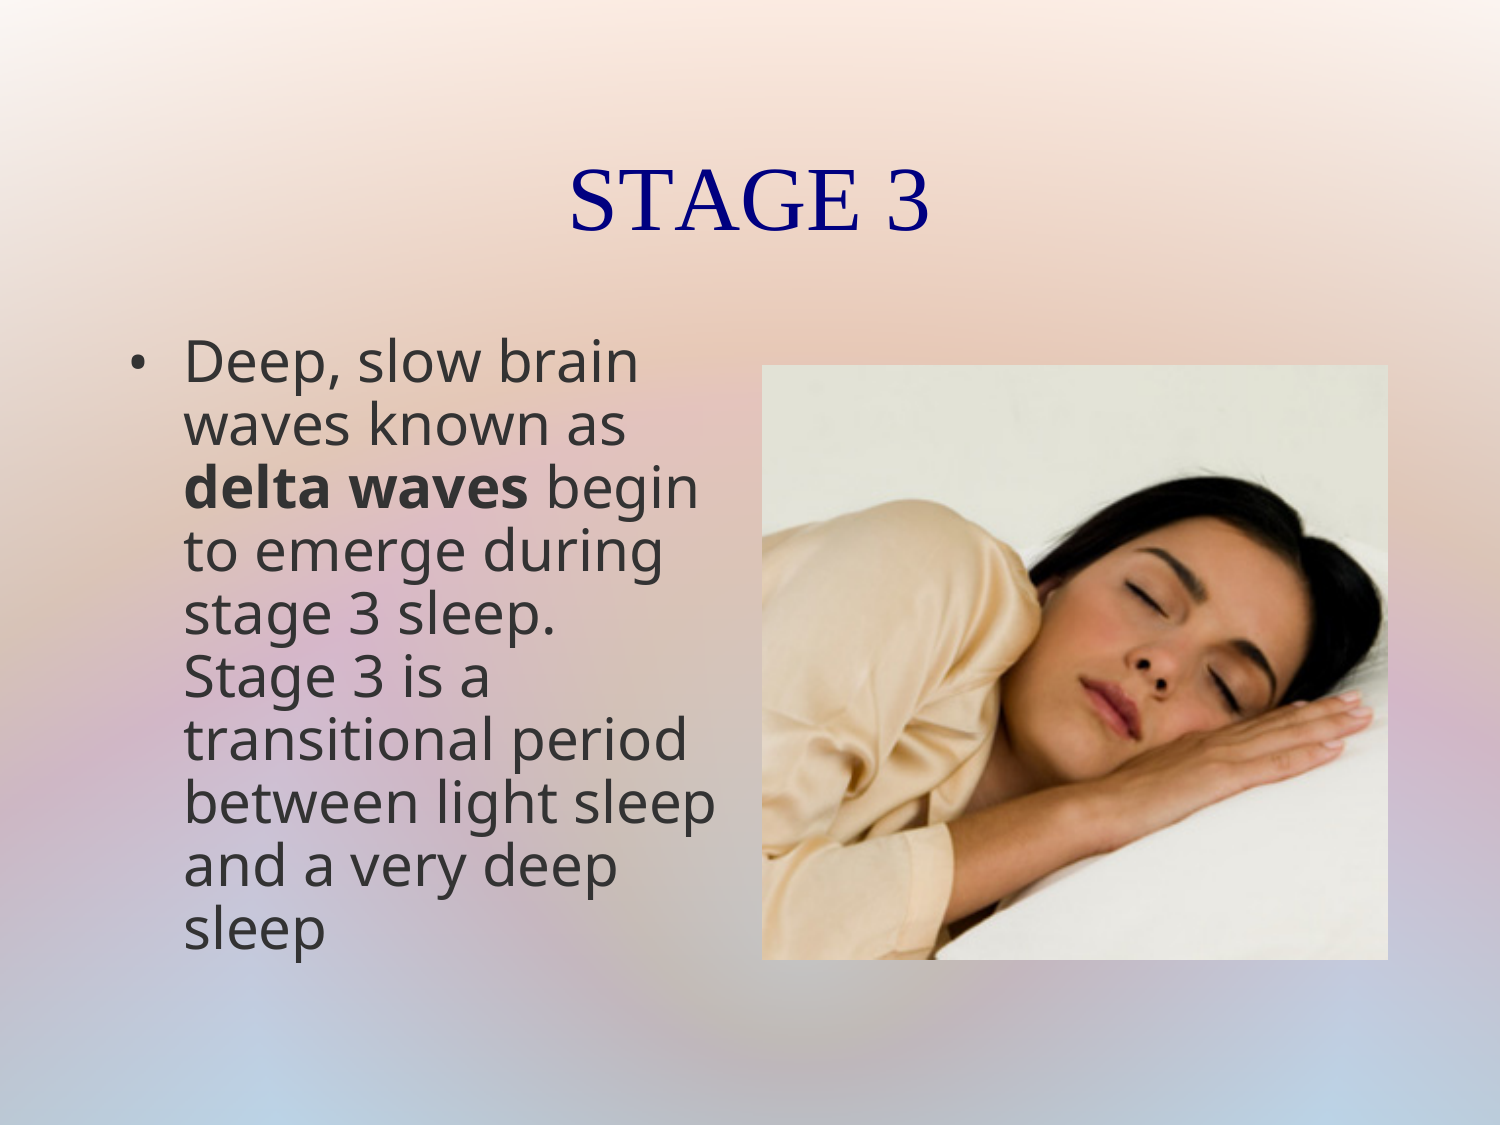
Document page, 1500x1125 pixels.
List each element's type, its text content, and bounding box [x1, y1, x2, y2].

list Deep, slow brain waves known as delta waves begin to emerge during stage 3 sleep. Stage 3 is a transitional period between light sleep and a very deep sleep [112, 324, 738, 1001]
title STAGE 3 [112, 99, 1388, 288]
picture [0, 0, 1500, 1125]
